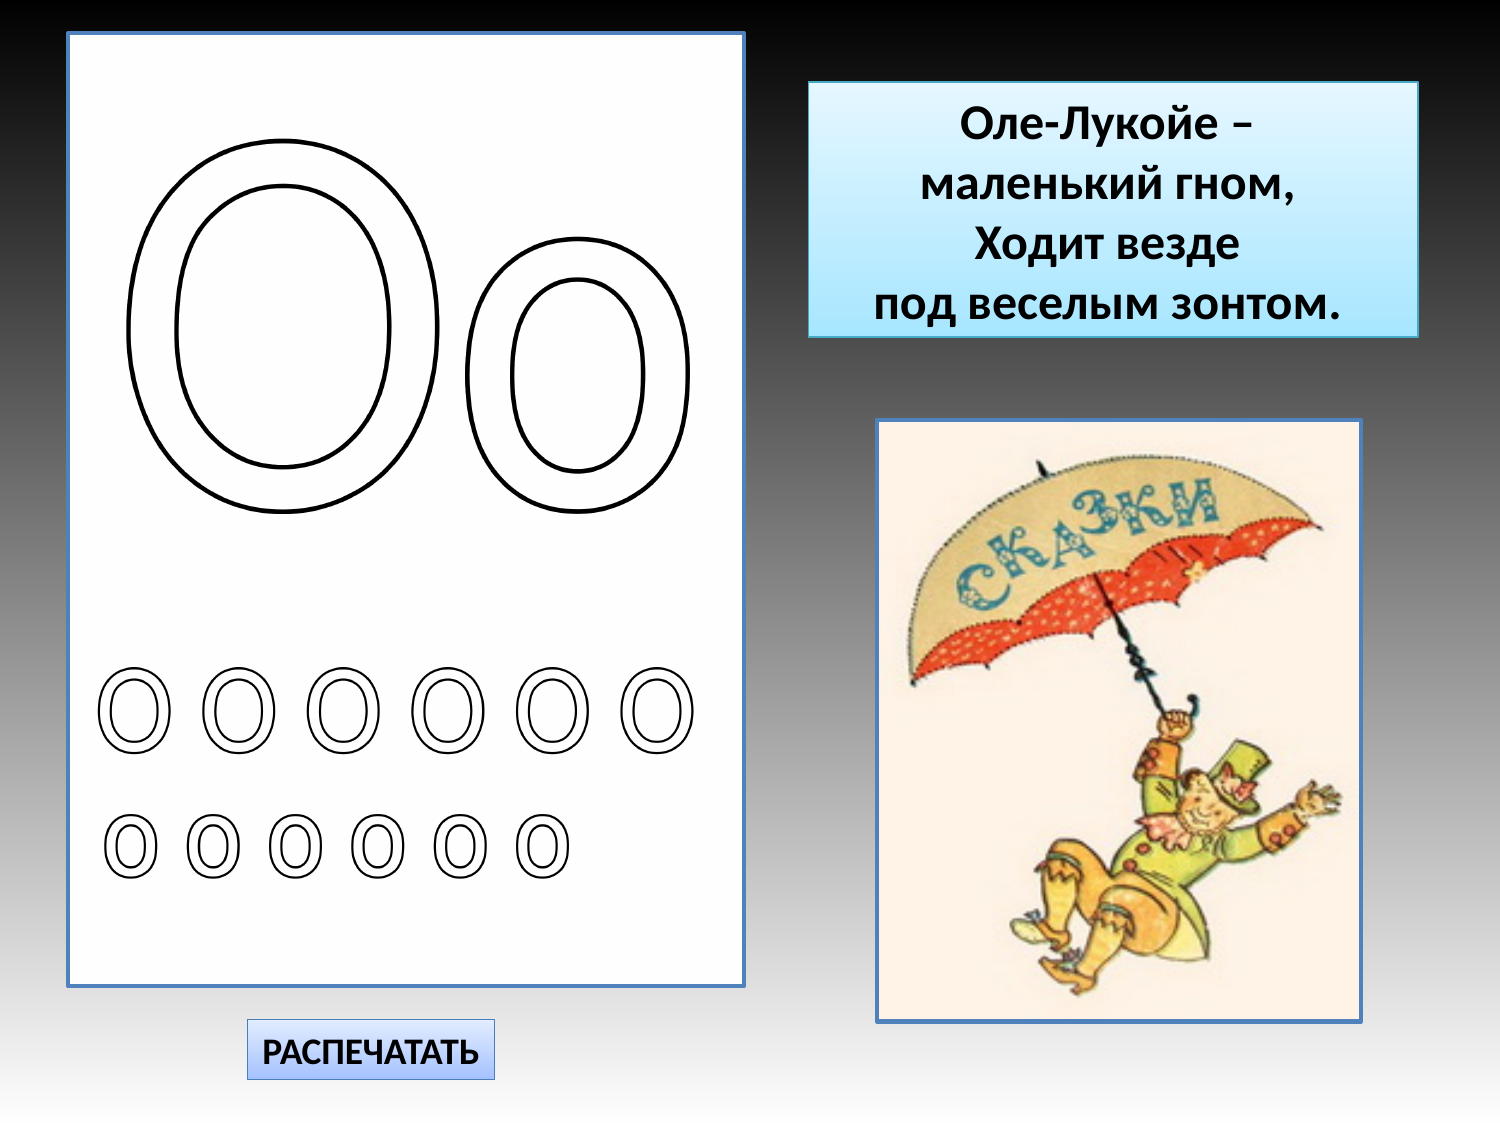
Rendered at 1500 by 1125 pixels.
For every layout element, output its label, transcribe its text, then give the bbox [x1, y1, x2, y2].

text_box Оле-Лукойе – маленький гном, Ходит везде под веселым зонтом. [808, 81, 1418, 337]
picture [70, 35, 742, 985]
picture [878, 421, 1359, 1020]
text_box РАСПЕЧАТАТЬ [247, 1019, 495, 1080]
